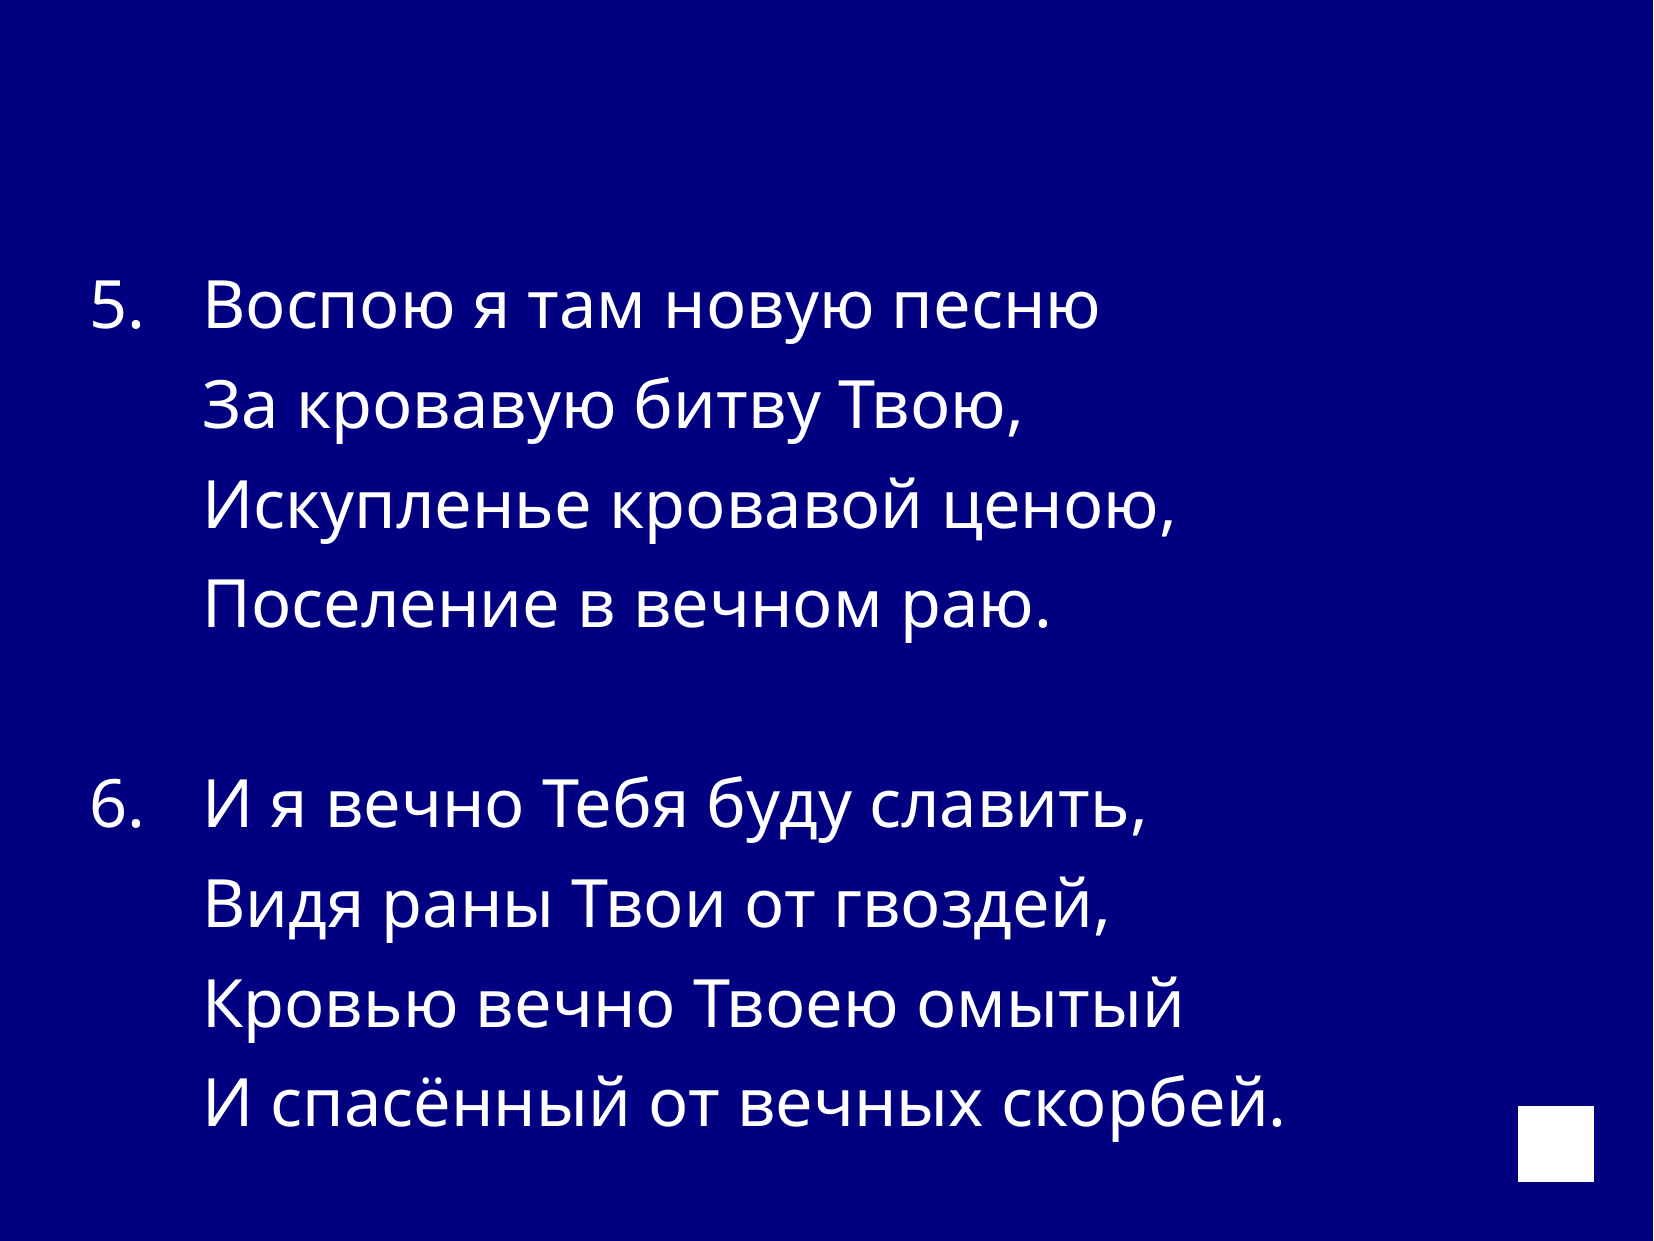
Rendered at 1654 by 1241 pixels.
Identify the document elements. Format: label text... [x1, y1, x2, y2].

text_box [1518, 1106, 1594, 1182]
text_box 5. Воспою я там новую песню За кровавую битву Твою, Искупленье кровавой ценою, Поселение в вечном раю. 6. И я вечно Тебя буду славить, Видя раны Твои от гвоздей, Кровью вечно Твоею омытый И спасённый от вечных скорбей. [75, 150, 1576, 1163]
